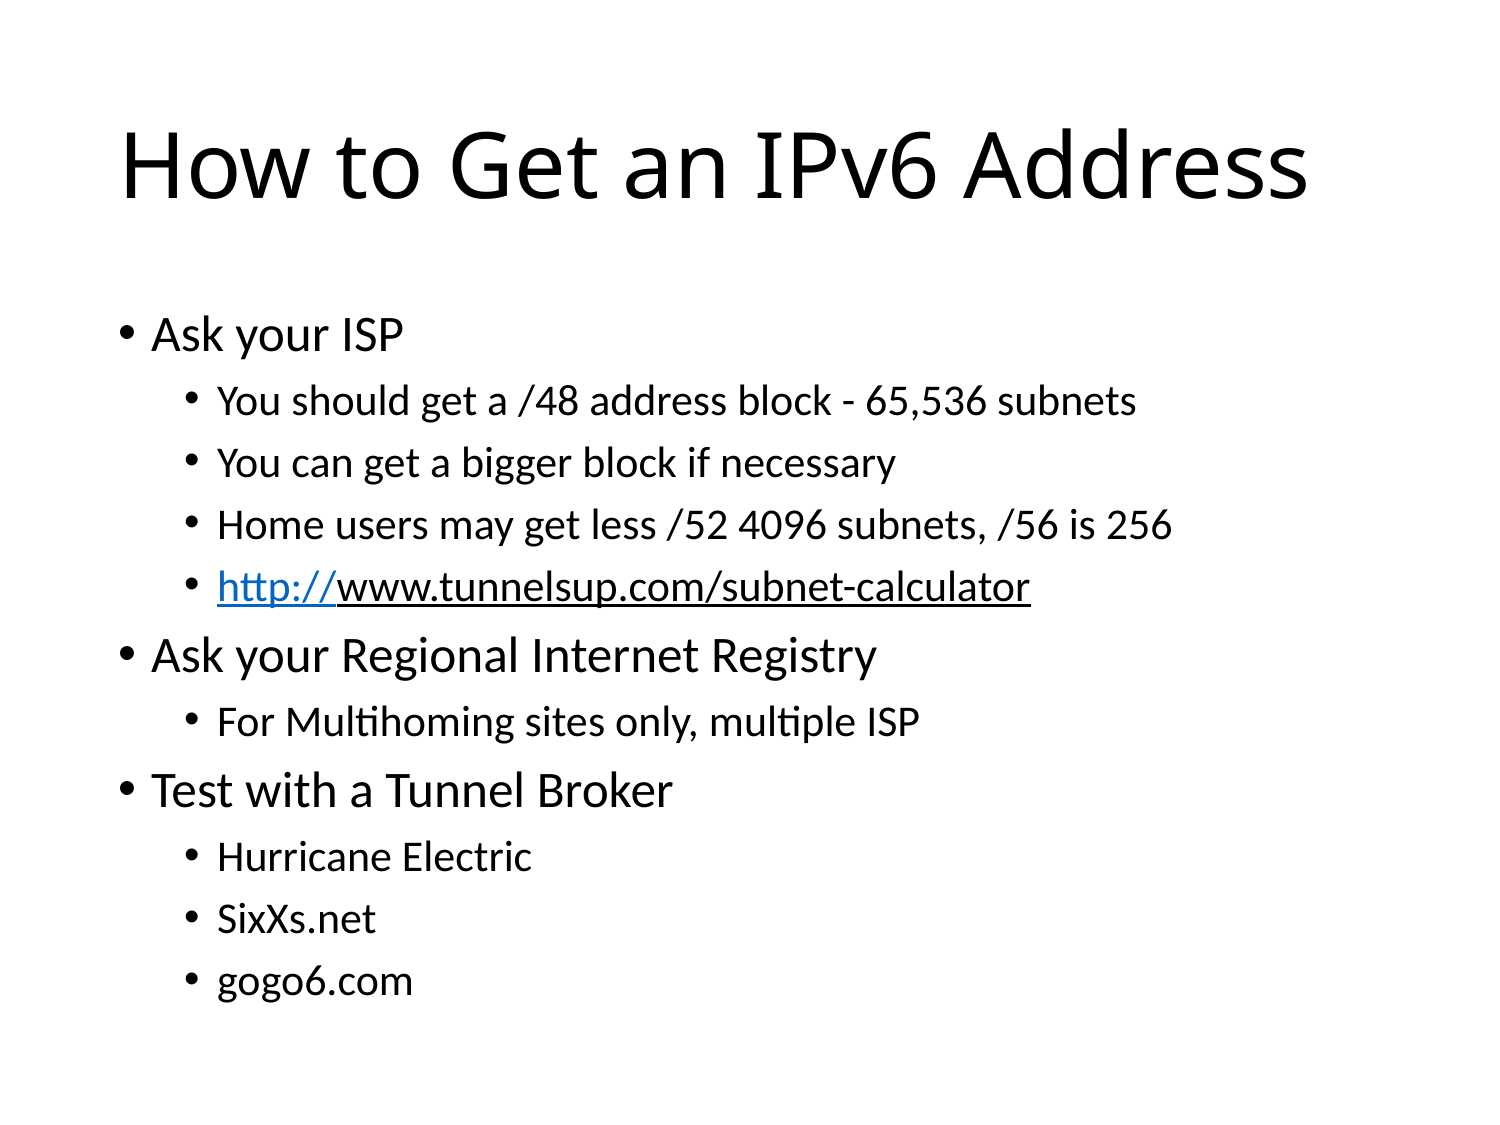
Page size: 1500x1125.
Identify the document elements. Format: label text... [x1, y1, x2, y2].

list Ask your ISP You should get a /48 address block - 65,536 subnets You can get a bigger block if necessary Home users may get less /52 4096 subnets, /56 is 256 http://www.tunnelsup.com/subnet-calculator Ask your Regional Internet Registry For Multihoming sites only, multiple ISP Test with a Tunnel Broker Hurricane Electric SixXs.net gogo6.com [103, 299, 1397, 1014]
title How to Get an IPv6 Address [103, 59, 1397, 278]
